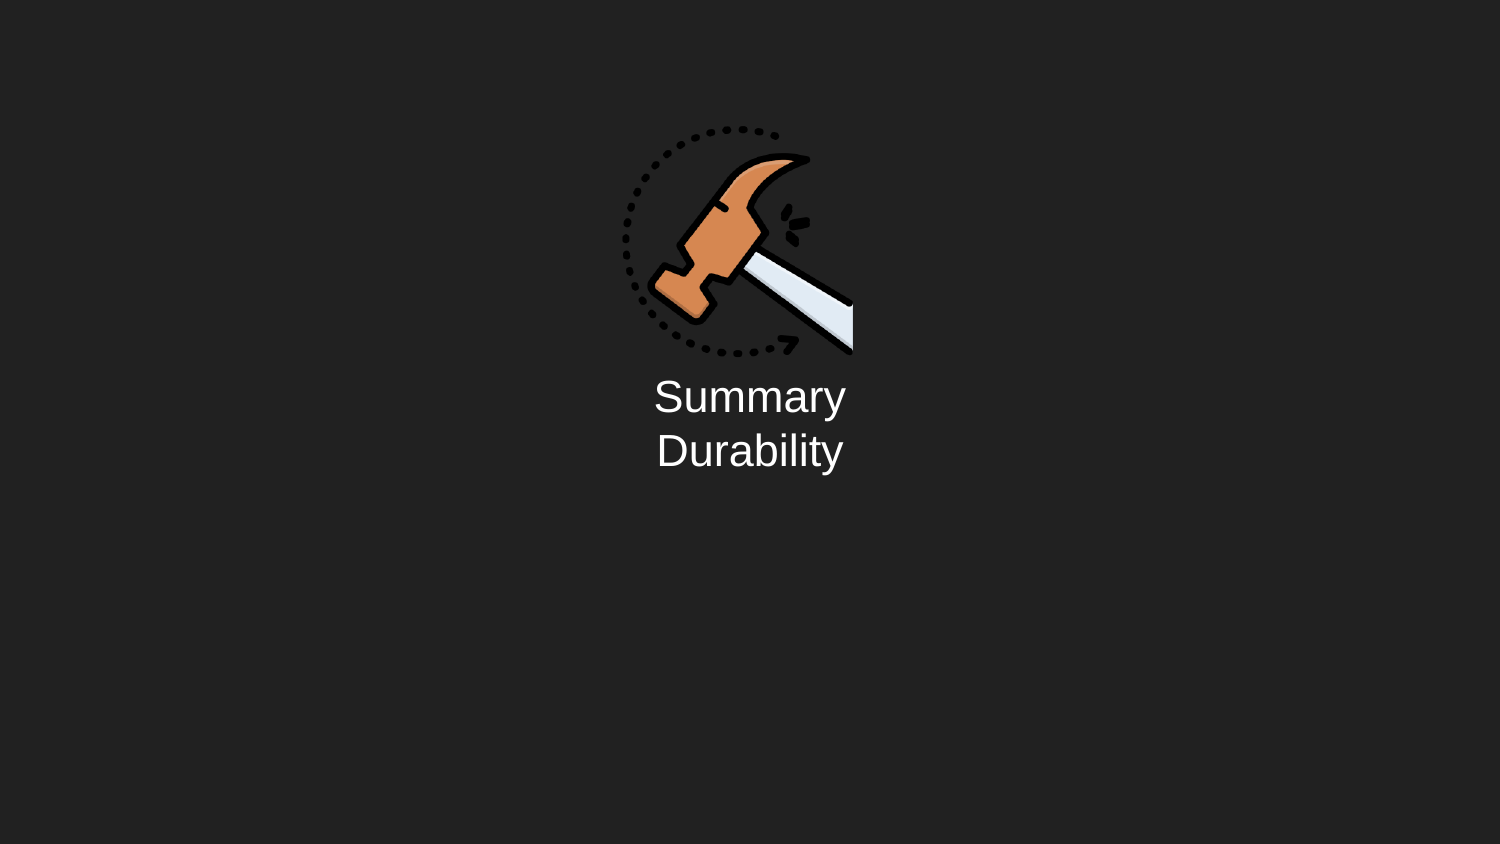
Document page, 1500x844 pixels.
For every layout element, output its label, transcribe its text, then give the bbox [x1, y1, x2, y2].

title Summary Durability [51, 352, 1449, 491]
picture [512, 119, 963, 373]
